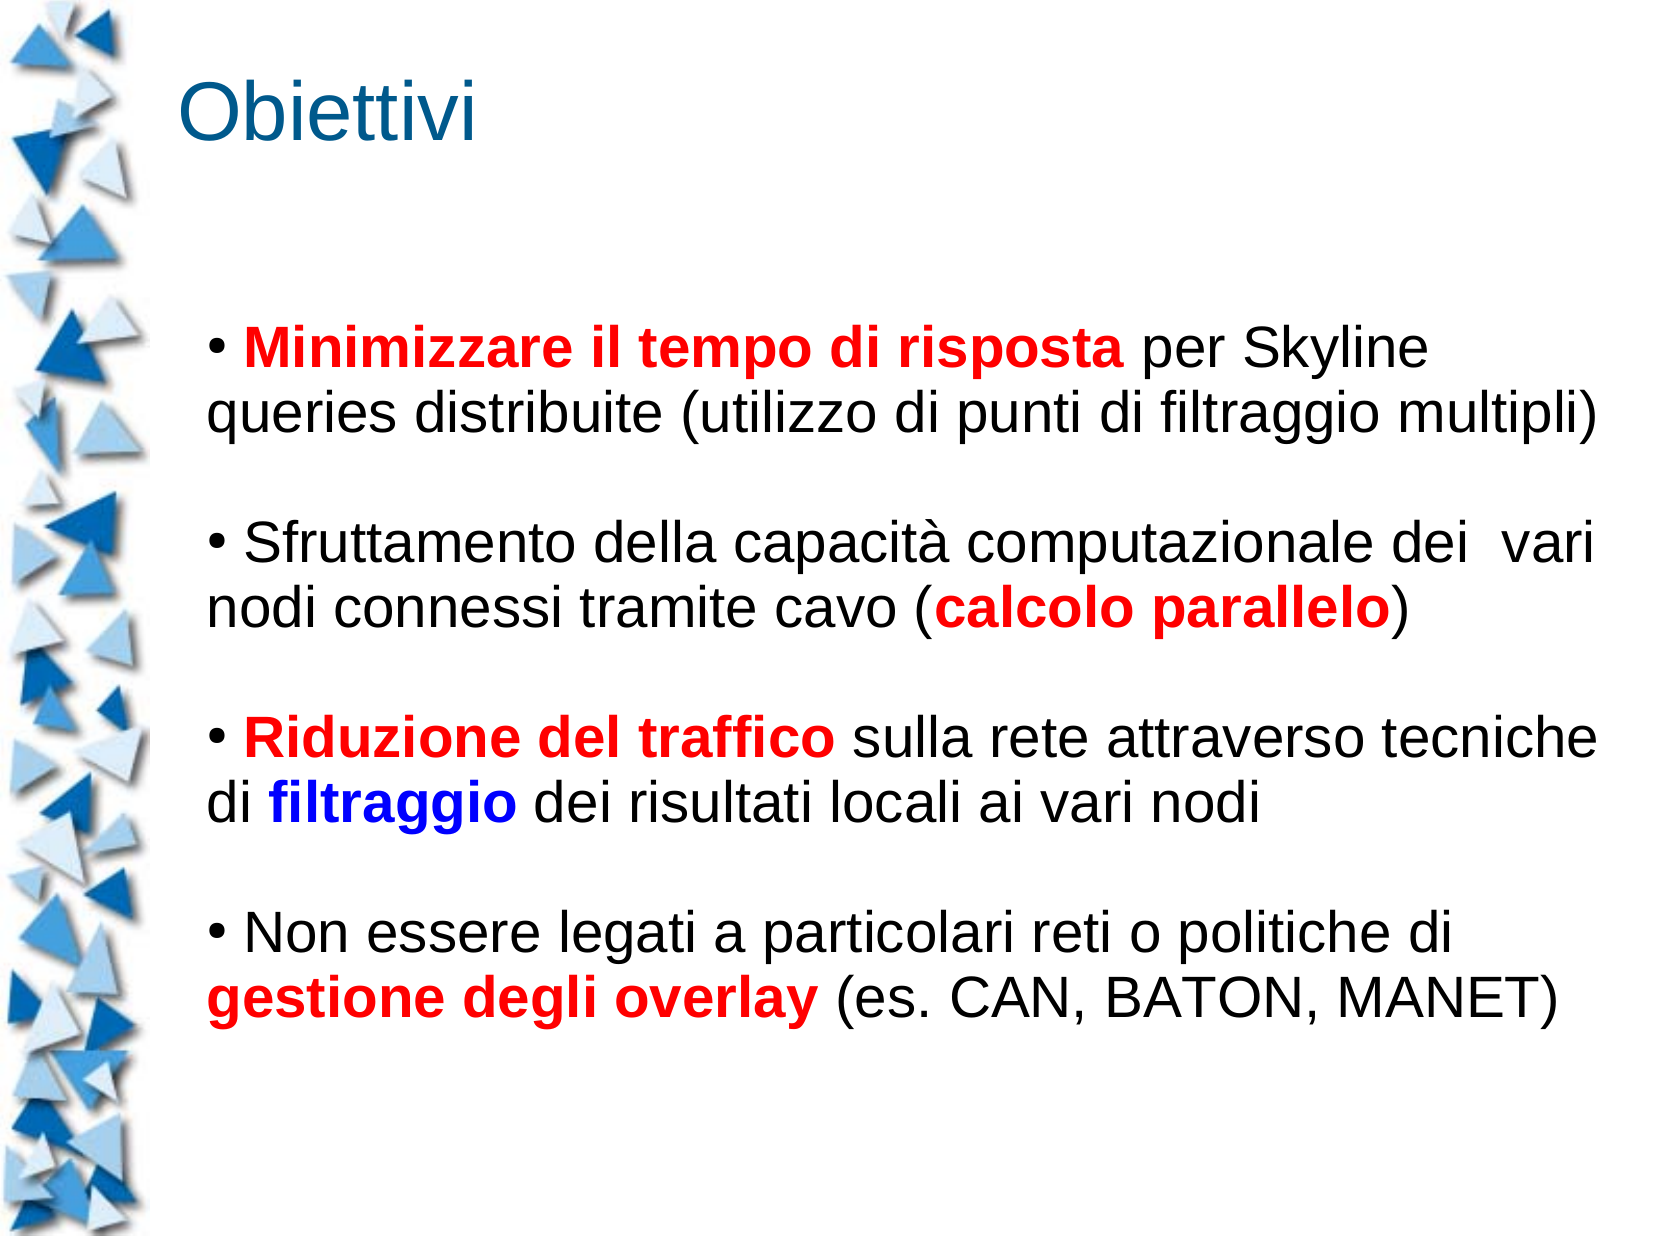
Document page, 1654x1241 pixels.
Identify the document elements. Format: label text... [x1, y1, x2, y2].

text_box Minimizzare il tempo di risposta per Skyline queries distribuite (utilizzo di punti di filtraggio multipli) Sfruttamento della capacità computazionale dei vari nodi connessi tramite cavo (calcolo parallelo) Riduzione del traffico sulla rete attraverso tecniche di filtraggio dei risultati locali ai vari nodi Non essere legati a particolari reti o politiche di gestione degli overlay (es. CAN, BATON, MANET) [206, 280, 1619, 1063]
picture [0, 0, 150, 1236]
title Obiettivi [177, 29, 1590, 193]
